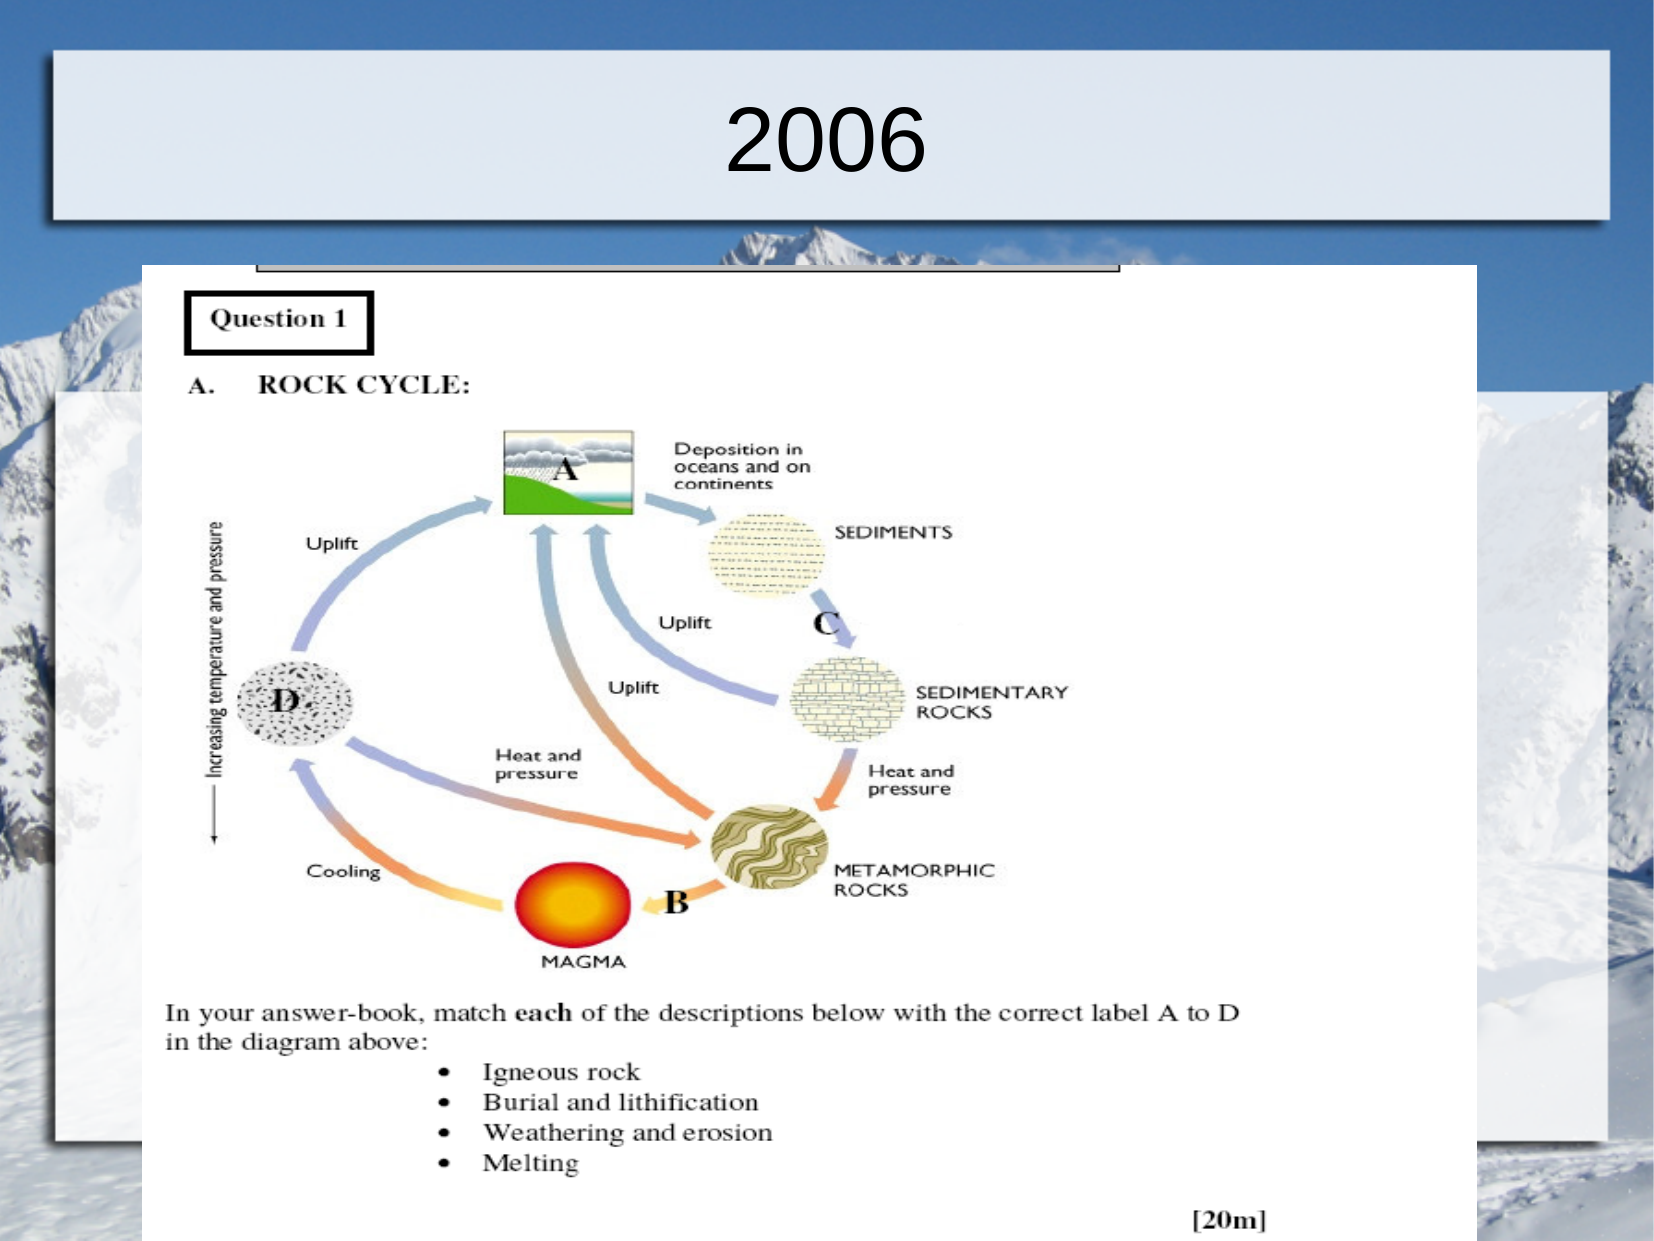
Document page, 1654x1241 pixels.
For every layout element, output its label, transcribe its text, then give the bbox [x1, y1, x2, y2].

picture [0, 0, 1654, 1241]
title 2006 [59, 68, 1595, 212]
